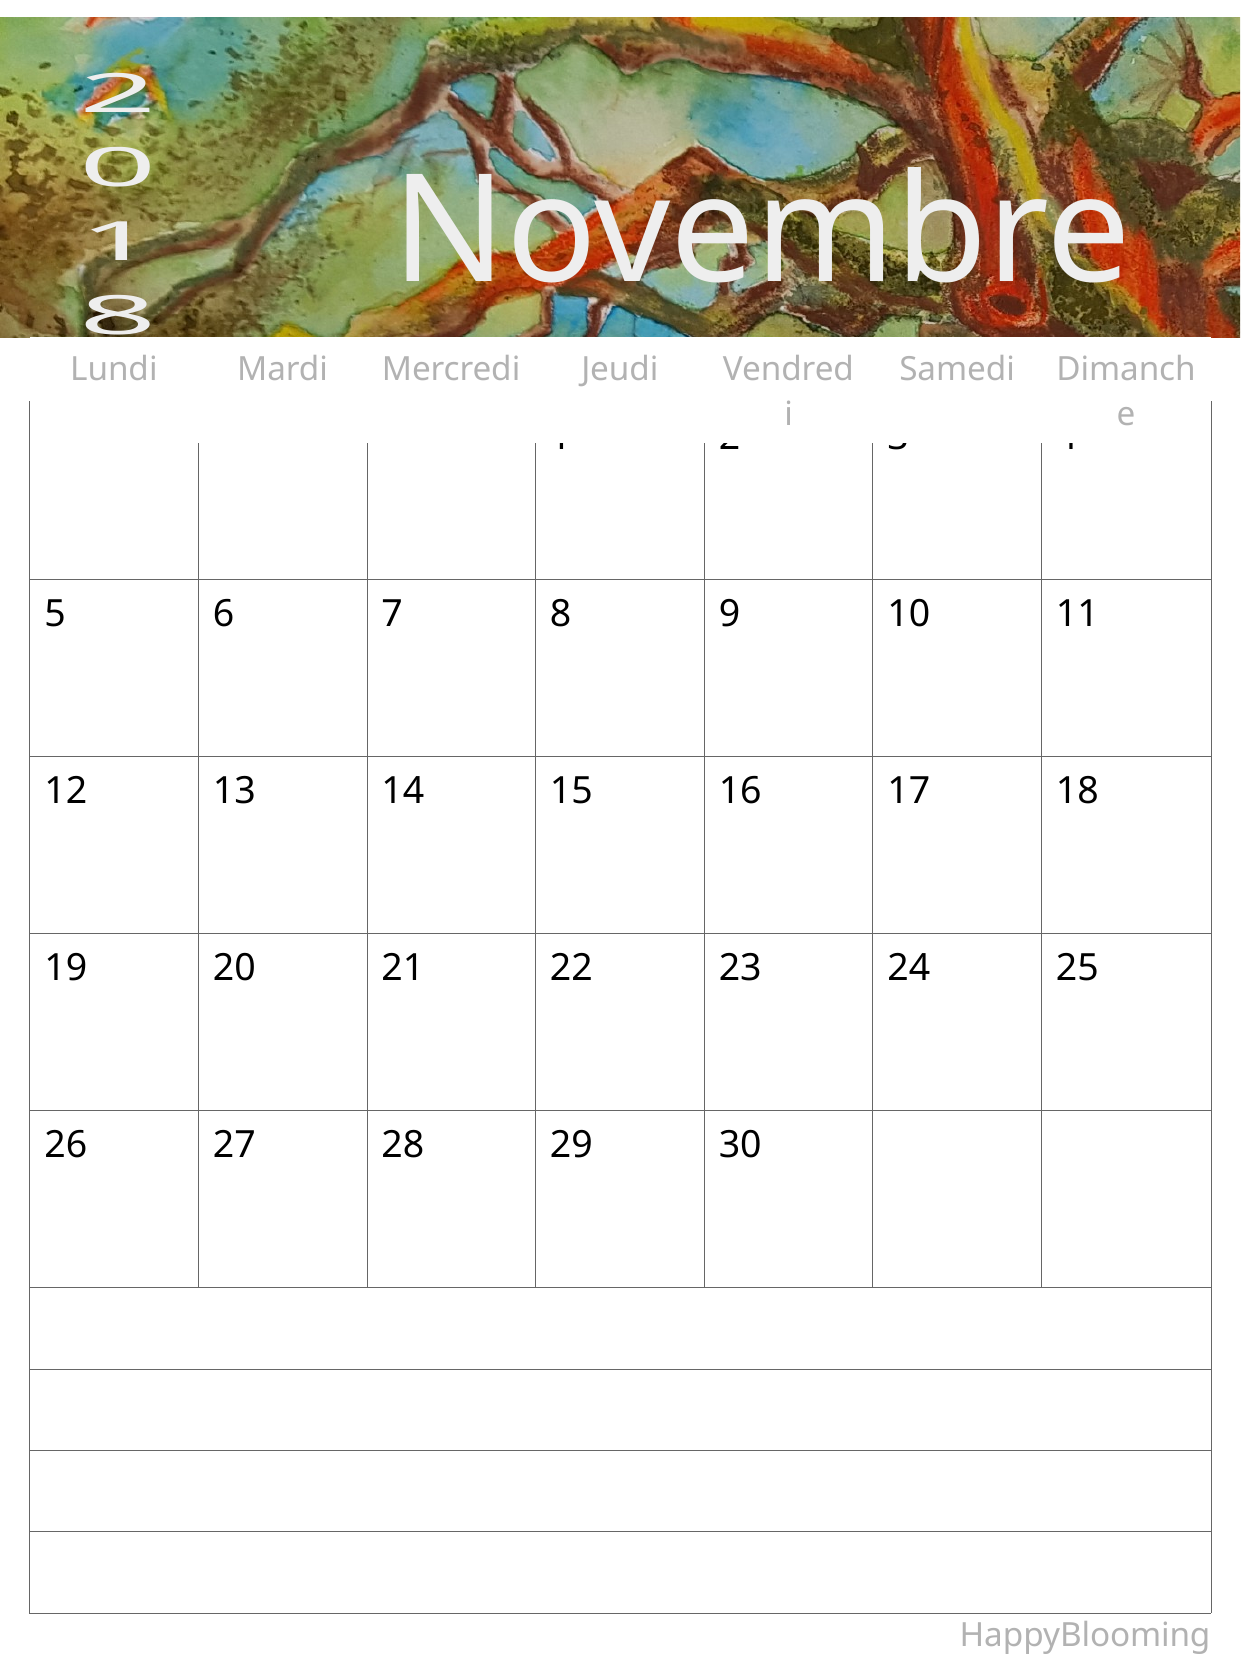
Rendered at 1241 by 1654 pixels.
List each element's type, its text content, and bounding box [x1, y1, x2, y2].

table_cell 29 [536, 1111, 704, 1287]
table_header [30, 443, 198, 579]
table_cell 22 [536, 934, 704, 1110]
table_cell 14 [368, 757, 535, 933]
table_header 1 [536, 443, 704, 579]
table_cell 5 [30, 580, 198, 756]
table_cell 15 [536, 757, 704, 933]
text_box HappyBlooming [944, 1603, 1241, 1654]
table_cell [1042, 1111, 1211, 1287]
table_header Jeudi [634, 367, 644, 378]
table_header [368, 443, 535, 579]
table_header Dimanche [1042, 337, 1211, 443]
table_header Samedi [873, 367, 1042, 443]
table_cell [30, 1451, 1211, 1531]
table_cell [30, 1532, 1211, 1613]
table_cell 19 [30, 934, 198, 1110]
picture [0, 17, 1241, 338]
table_cell [873, 1111, 1041, 1287]
table_cell 8 [536, 580, 704, 756]
table_cell 25 [1042, 934, 1211, 1110]
table_header [30, 1288, 1211, 1369]
table_cell [30, 1370, 1211, 1450]
text_box 2018 [59, 47, 178, 303]
table_cell 16 [705, 757, 872, 933]
table_cell 12 [30, 757, 198, 933]
table_header Jeudi [536, 367, 704, 443]
table_cell 9 [705, 580, 872, 756]
table_cell 20 [199, 934, 367, 1110]
table_cell 23 [705, 934, 872, 1110]
table_header Mardi [303, 367, 313, 378]
table_header 3 [873, 443, 1041, 579]
table_cell 6 [199, 580, 367, 756]
table_header Lundi [30, 337, 198, 443]
table_cell 7 [368, 580, 535, 756]
table_cell 30 [705, 1111, 872, 1287]
table_cell 10 [873, 580, 1041, 756]
table_cell 11 [1042, 580, 1211, 756]
table_header 4 [1042, 443, 1211, 579]
table_cell 18 [1042, 757, 1211, 933]
table_cell 13 [199, 757, 367, 933]
table_cell 17 [873, 757, 1041, 933]
table_header [199, 443, 367, 579]
table_header Mardi [198, 337, 367, 443]
text_box Novembre [248, 113, 1146, 367]
table_header Mercredi [367, 367, 536, 443]
table_cell 26 [30, 1111, 198, 1287]
table_cell 24 [873, 934, 1041, 1110]
table_header 2 [705, 443, 872, 579]
table_header Vendredi [704, 367, 873, 443]
table_cell 21 [368, 934, 535, 1110]
table_cell 27 [199, 1111, 367, 1287]
table_cell 28 [368, 1111, 535, 1287]
